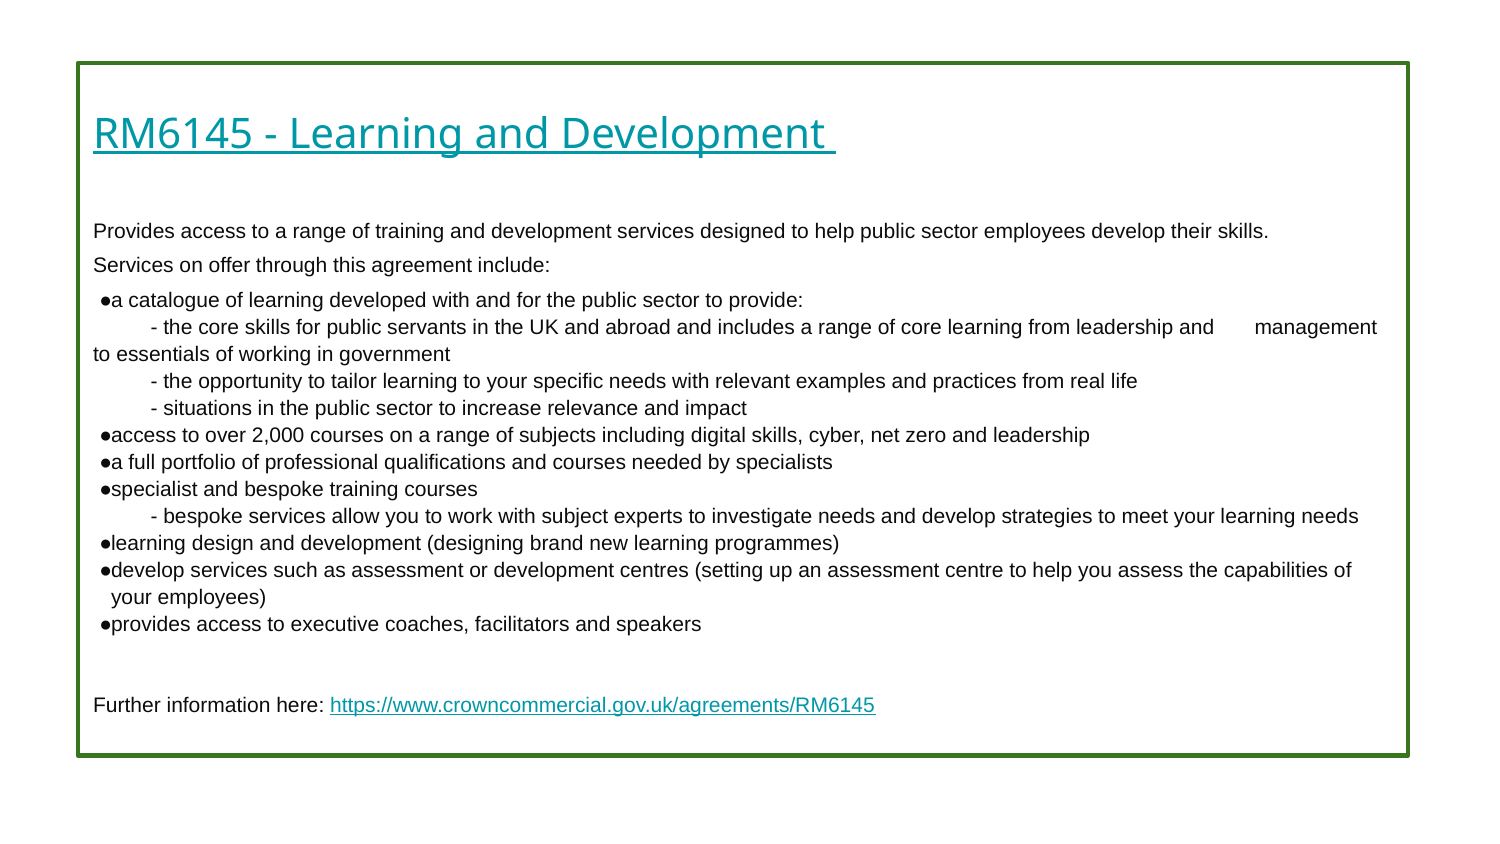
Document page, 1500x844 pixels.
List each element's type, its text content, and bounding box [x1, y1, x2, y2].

list RM6145 - Learning and Development Provides access to a range of training and development services designed to help public sector employees develop their skills. Services on offer through this agreement include: a catalogue of learning developed with and for the public sector to provide: - the core skills for public servants in the UK and abroad and includes a range of core learning from leadership and management to essentials of working in government - the opportunity to tailor learning to your specific needs with relevant examples and practices from real life - situations in the public sector to increase relevance and impact access to over 2,000 courses on a range of subjects including digital skills, cyber, net zero and leadership a full portfolio of professional qualifications and courses needed by specialists specialist and bespoke training courses - bespoke services allow you to work with subject experts to investigate needs and develop strategies to meet your learning needs learning design and development (designing brand new learning programmes) develop services such as assessment or development centres (setting up an assessment centre to help you assess the capabilities of your employees) provides access to executive coaches, facilitators and speakers Further information here: https://www.crowncommercial.gov.uk/agreements/RM6145 [78, 62, 1408, 756]
